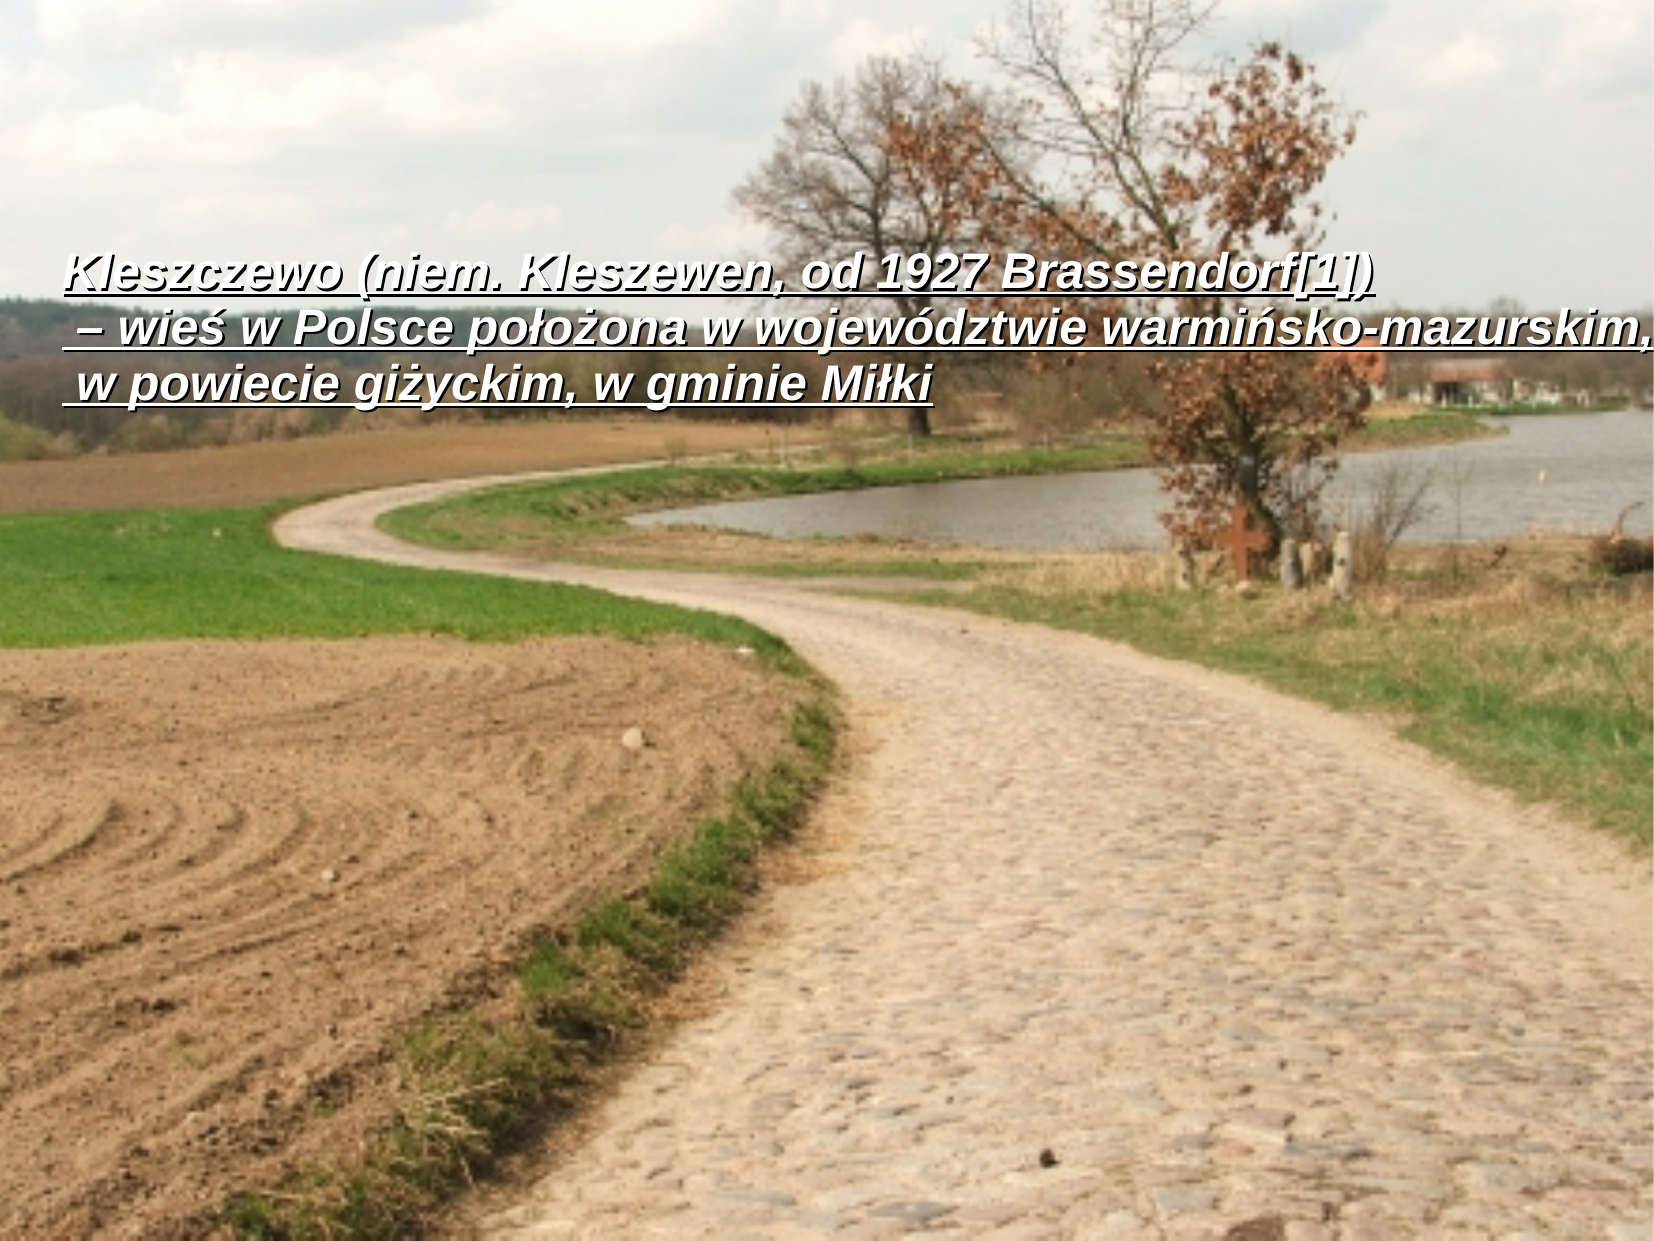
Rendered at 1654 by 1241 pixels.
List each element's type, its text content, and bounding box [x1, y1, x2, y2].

picture [0, 0, 1654, 1241]
text_box Kleszczewo (niem. Kleszewen, od 1927 Brassendorf[1]) – wieś w Polsce położona w województwie warmińsko-mazurskim, w powiecie giżyckim, w gminie Miłki [47, 236, 1654, 426]
